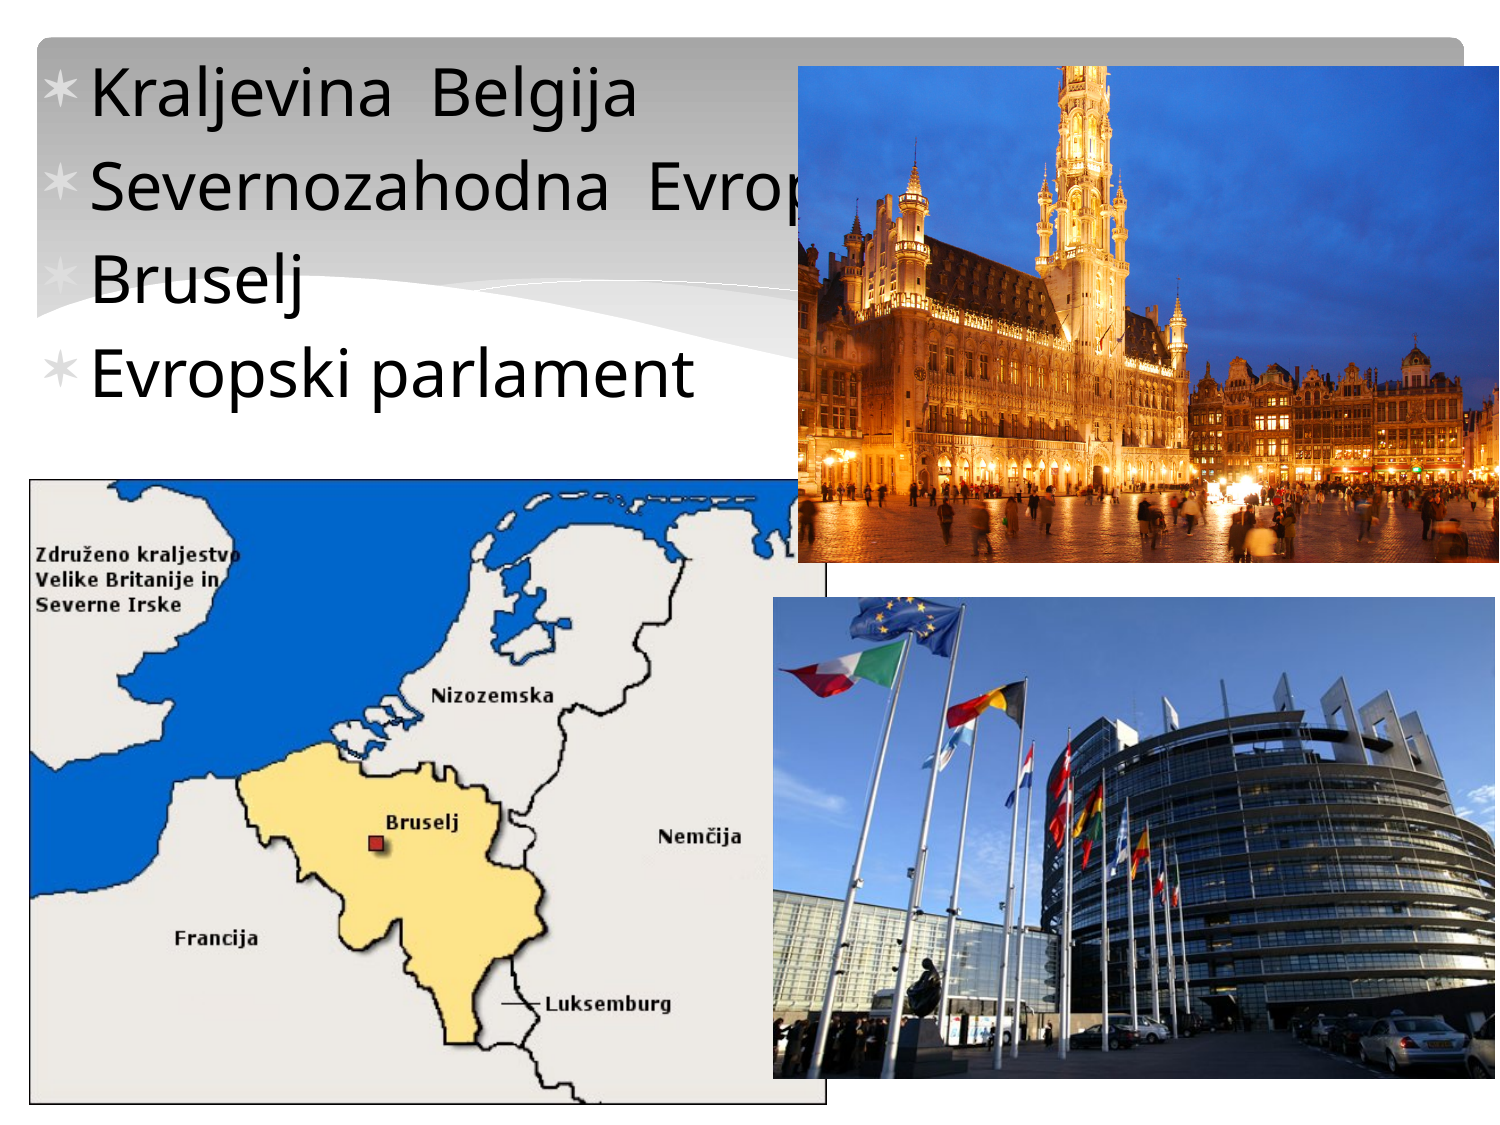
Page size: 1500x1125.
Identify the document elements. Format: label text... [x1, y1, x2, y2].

picture [29, 66, 1499, 1105]
list Kraljevina Belgija Severnozahodna Evropa Bruselj Evropski parlament [29, 42, 1500, 1094]
